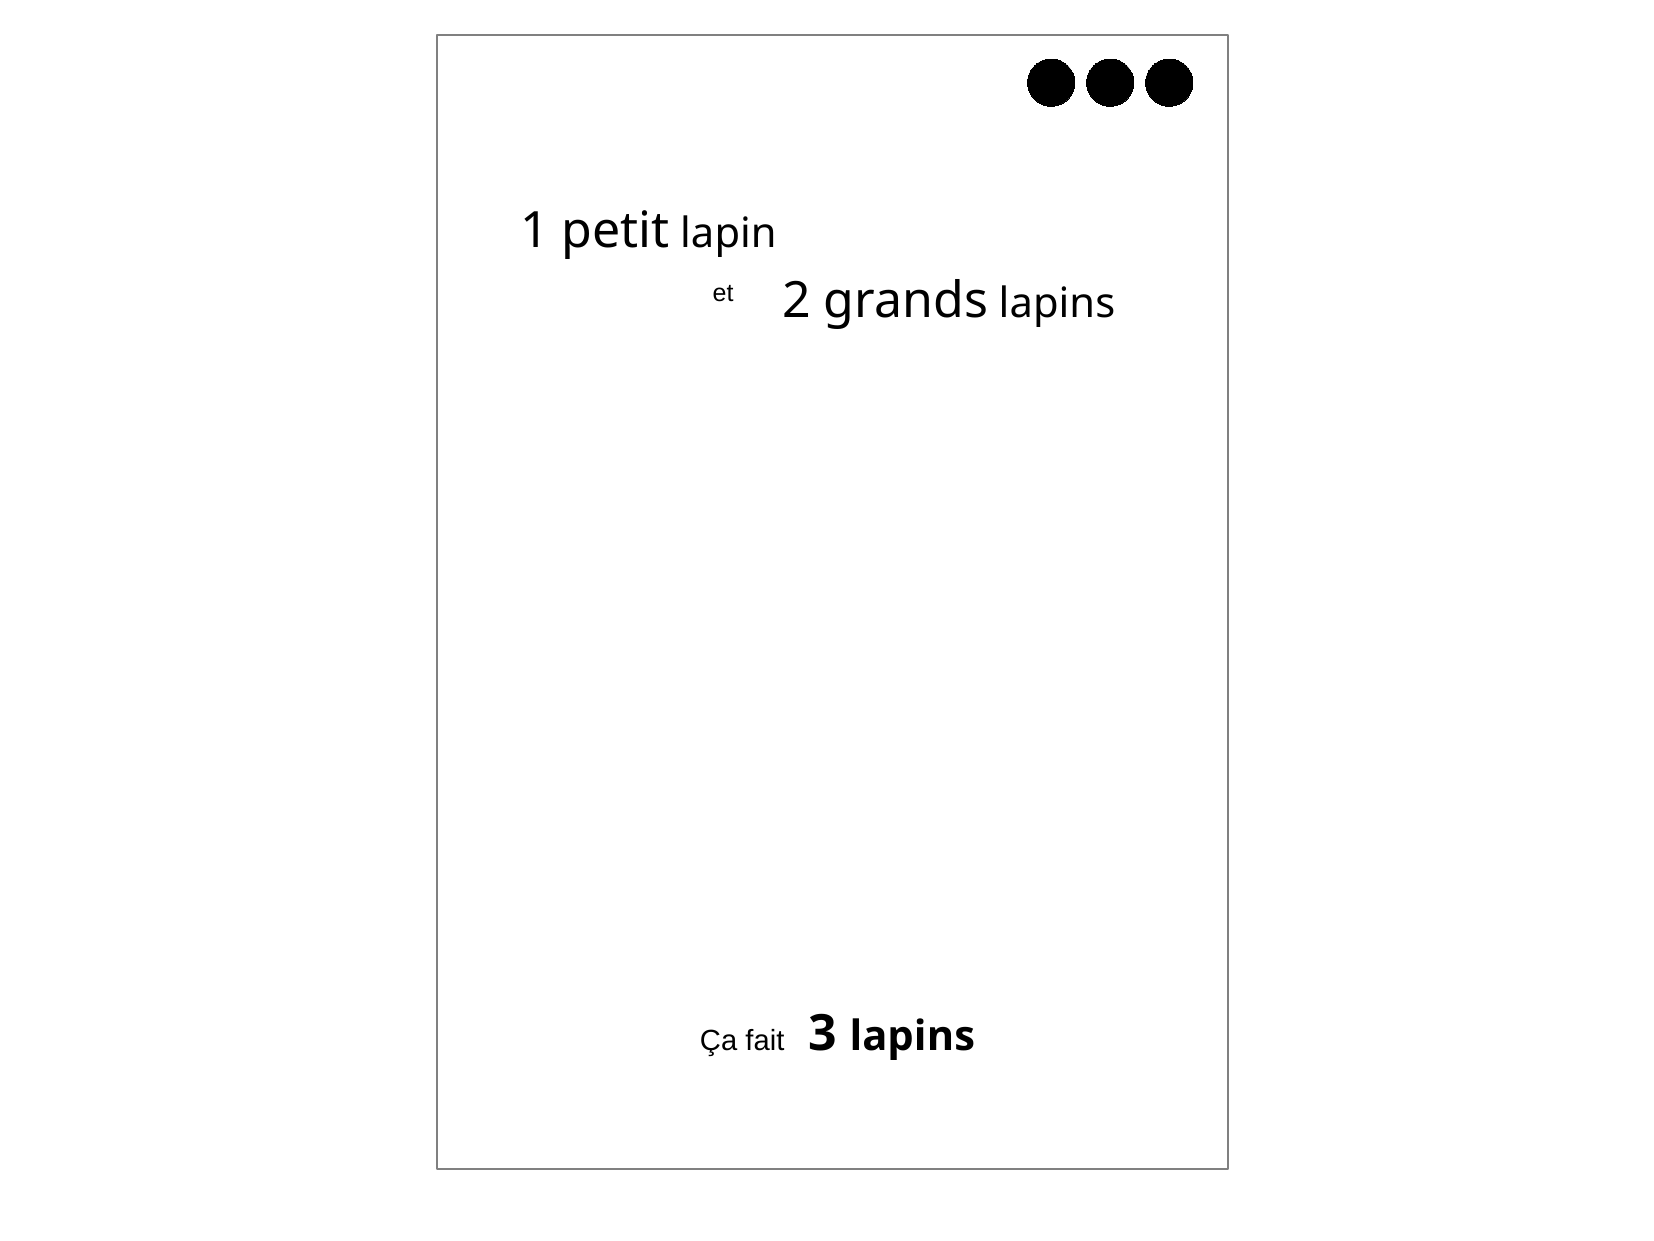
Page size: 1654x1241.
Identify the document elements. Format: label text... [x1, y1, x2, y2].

text_box 2 grands lapins [767, 257, 1193, 402]
text_box Ça fait 3 lapins [637, 989, 1038, 1075]
text_box [437, 35, 1229, 1170]
text_box et [697, 271, 767, 315]
text_box 1 petit lapin [505, 186, 839, 331]
